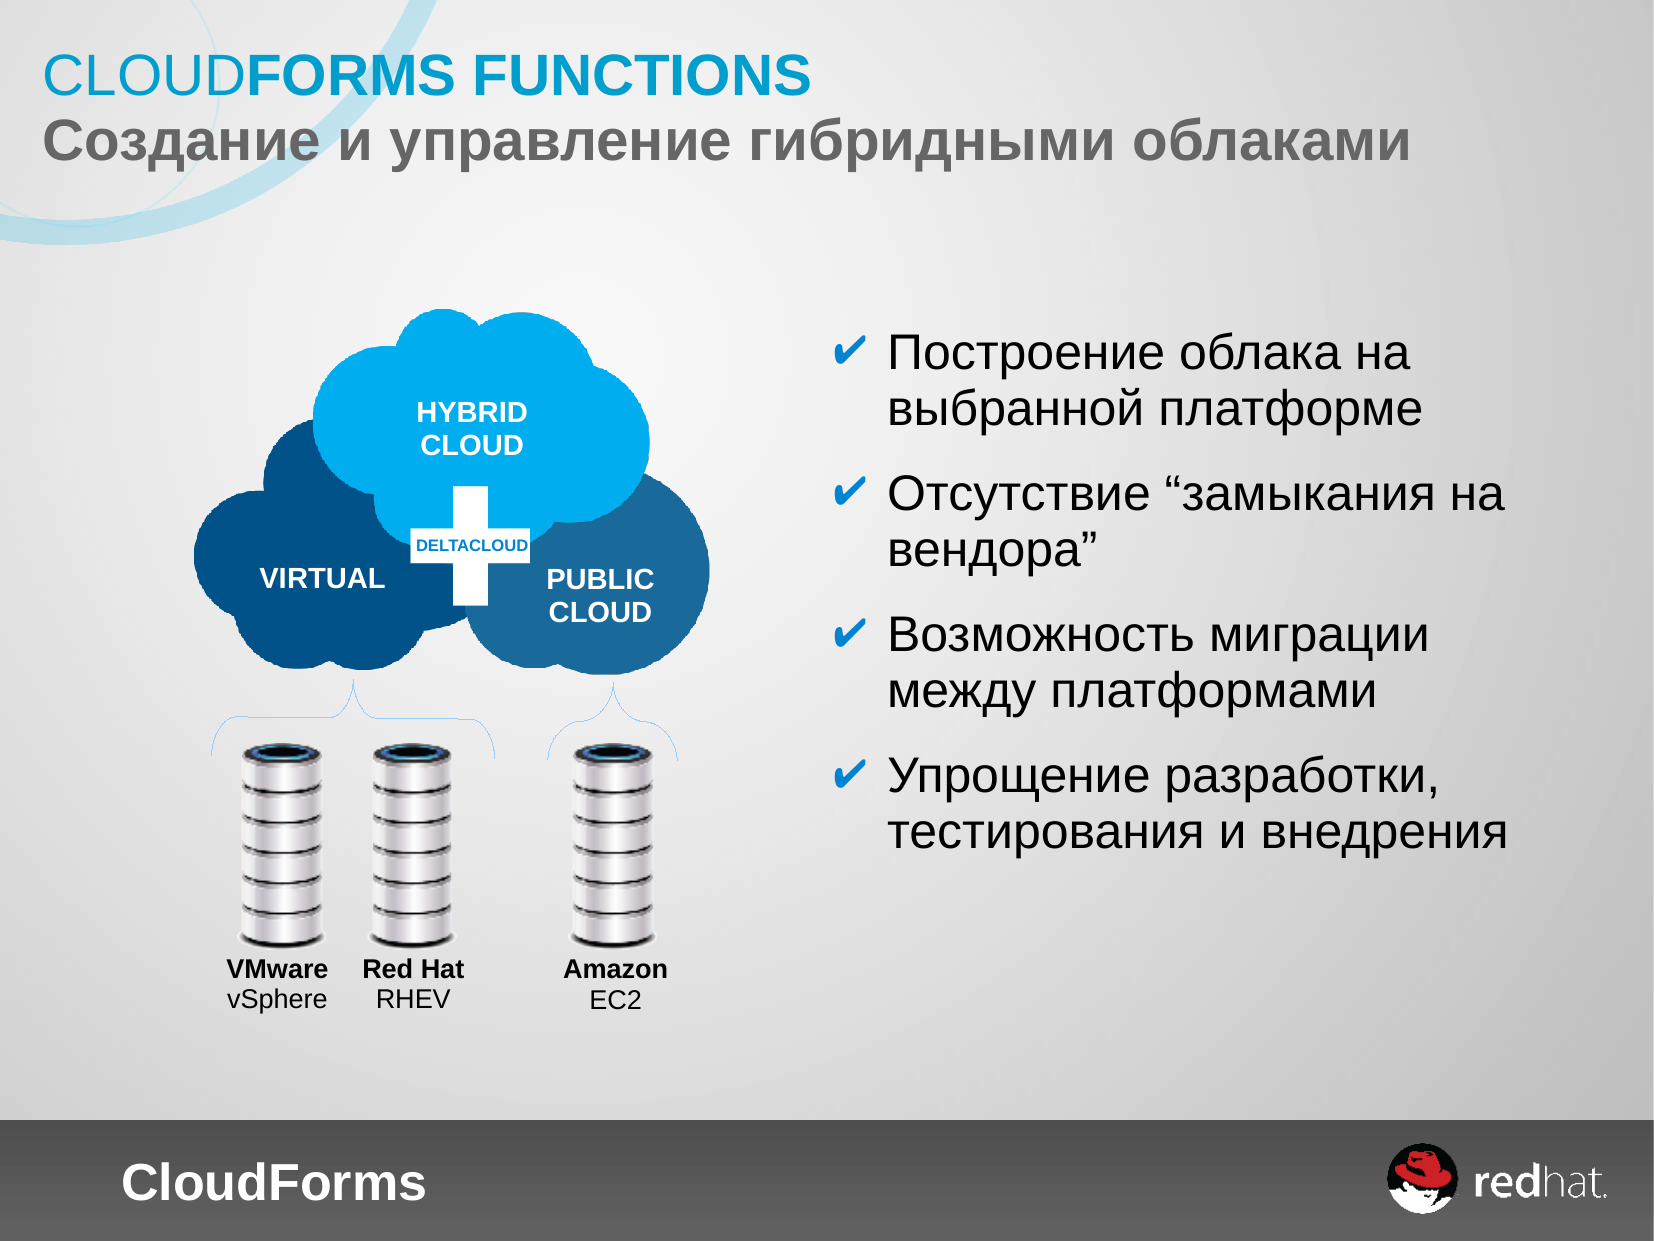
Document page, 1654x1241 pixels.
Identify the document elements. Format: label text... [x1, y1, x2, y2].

text_box CLOUDFORMS FUNCTIONS Создание и управление гибридными облаками [42, 39, 1531, 170]
text_box VIRTUAL [206, 554, 439, 603]
list Построение облака на выбранной платформе Отсутствие “замыкания на вендора” Возможность миграции между платформами Упрощение разработки, тестирования и внедрения [816, 324, 1585, 910]
text_box HYBRID CLOUD [355, 388, 589, 470]
text_box Amazon EC2 [548, 947, 683, 1023]
text_box Red Hat RHEV [347, 946, 480, 1023]
picture [0, 0, 1654, 1241]
text_box PUBLIC CLOUD [484, 555, 717, 637]
text_box VMware vSphere [211, 946, 344, 1023]
text_box DELTACLOUD [401, 528, 544, 563]
